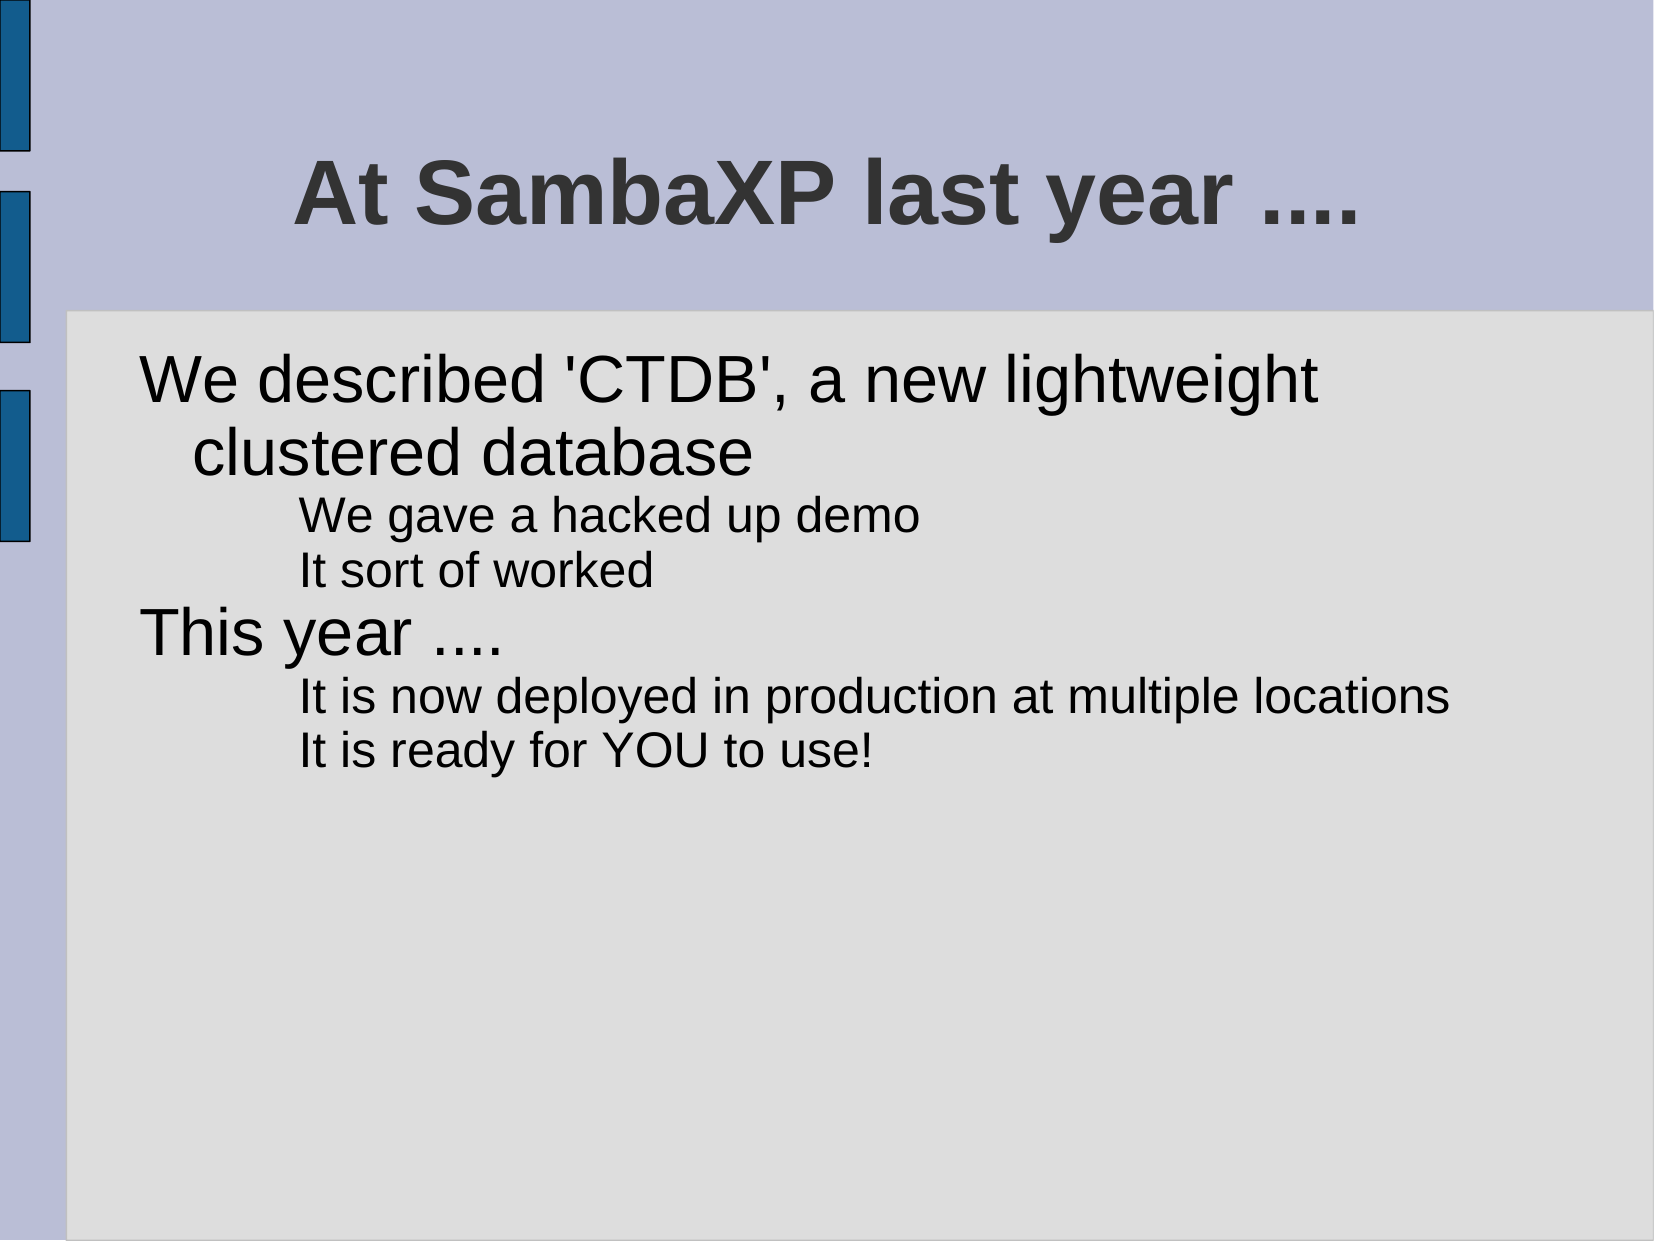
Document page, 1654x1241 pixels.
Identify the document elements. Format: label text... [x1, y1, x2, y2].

title At SambaXP last year .... [121, 91, 1534, 299]
list We described 'CTDB', a new lightweight clustered database We gave a hacked up demo It sort of worked This year .... It is now deployed in production at multiple locations It is ready for YOU to use! [121, 344, 1534, 1112]
